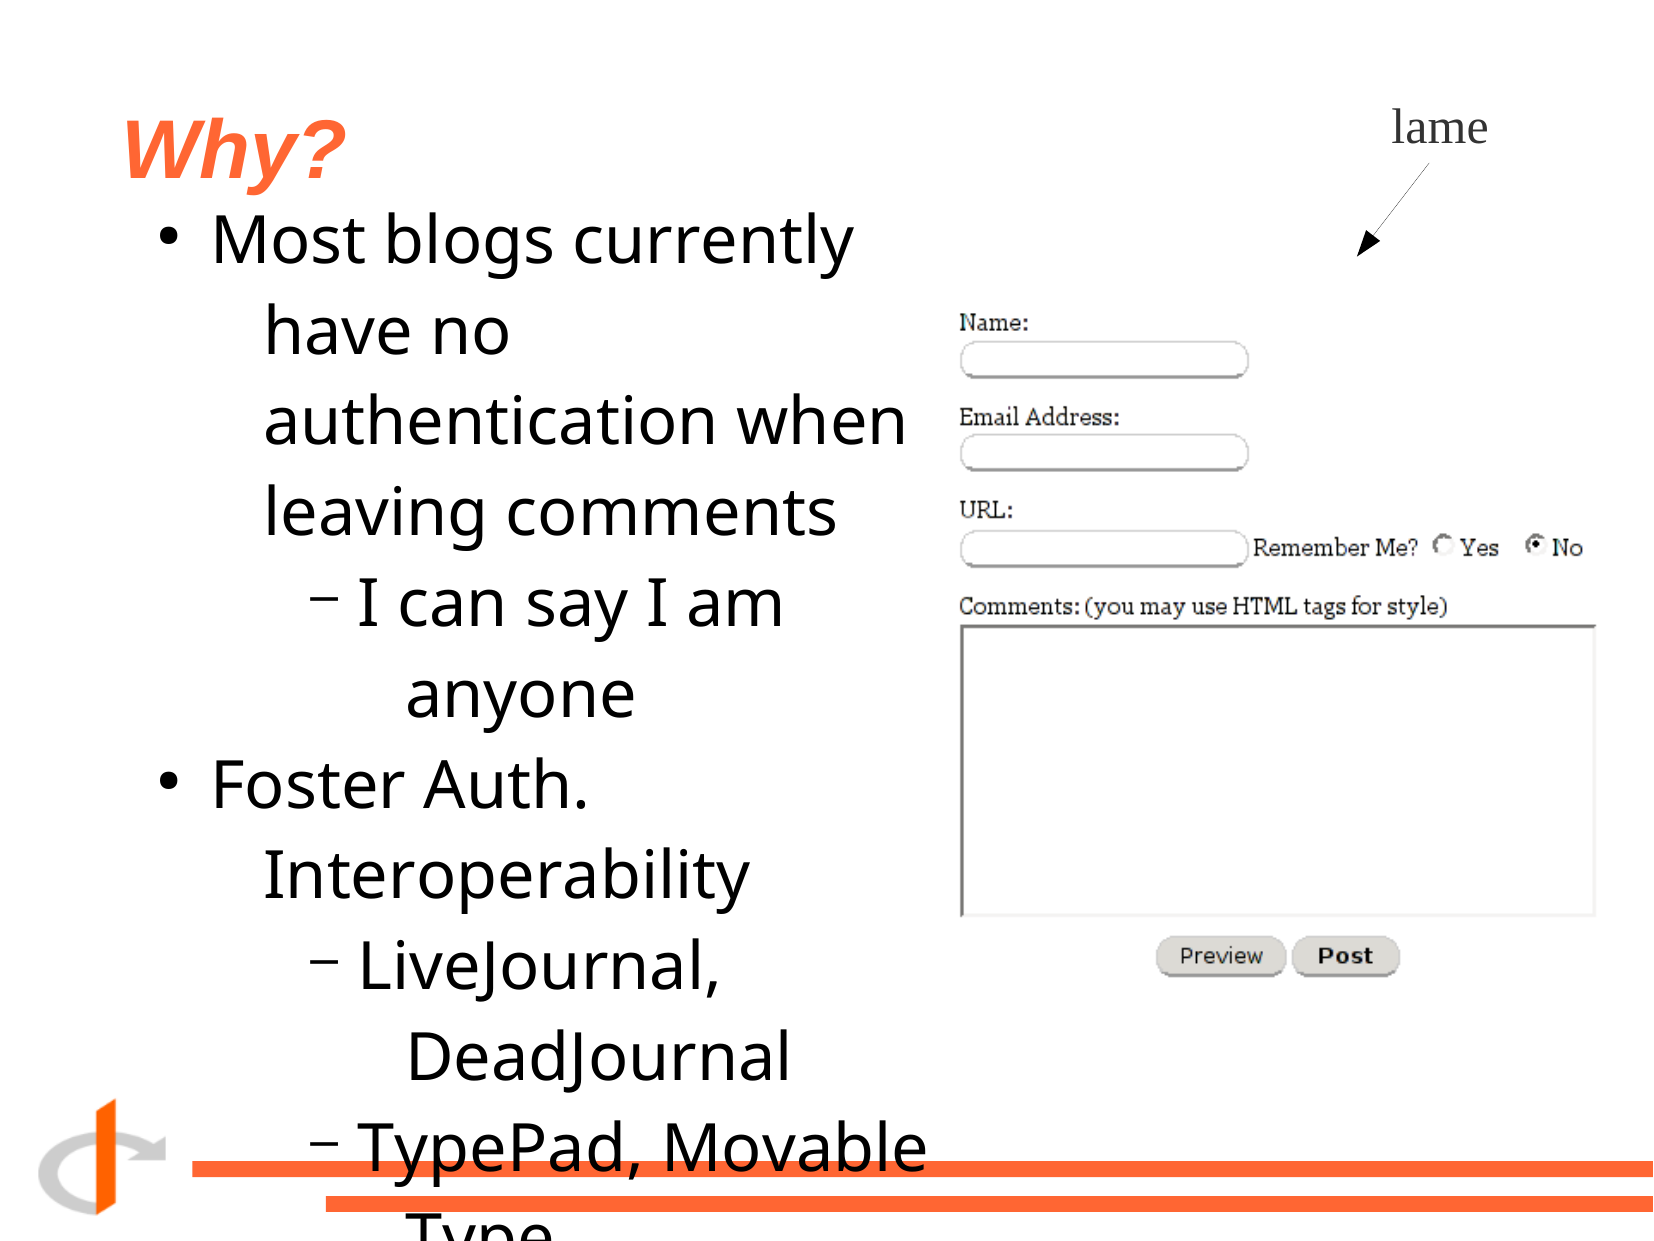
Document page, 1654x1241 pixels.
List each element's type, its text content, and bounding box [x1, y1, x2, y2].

list Most blogs currently have no authentication when leaving comments I can say I am anyone Foster Auth. Interoperability LiveJournal, DeadJournal TypePad, Movable Type WordPress, Schtuff, MyOpenID, Videntity, ... [121, 192, 938, 1003]
title Why? [121, 46, 1534, 254]
text_box lame [1391, 98, 1547, 160]
picture [952, 300, 1641, 1005]
picture [33, 1090, 170, 1220]
